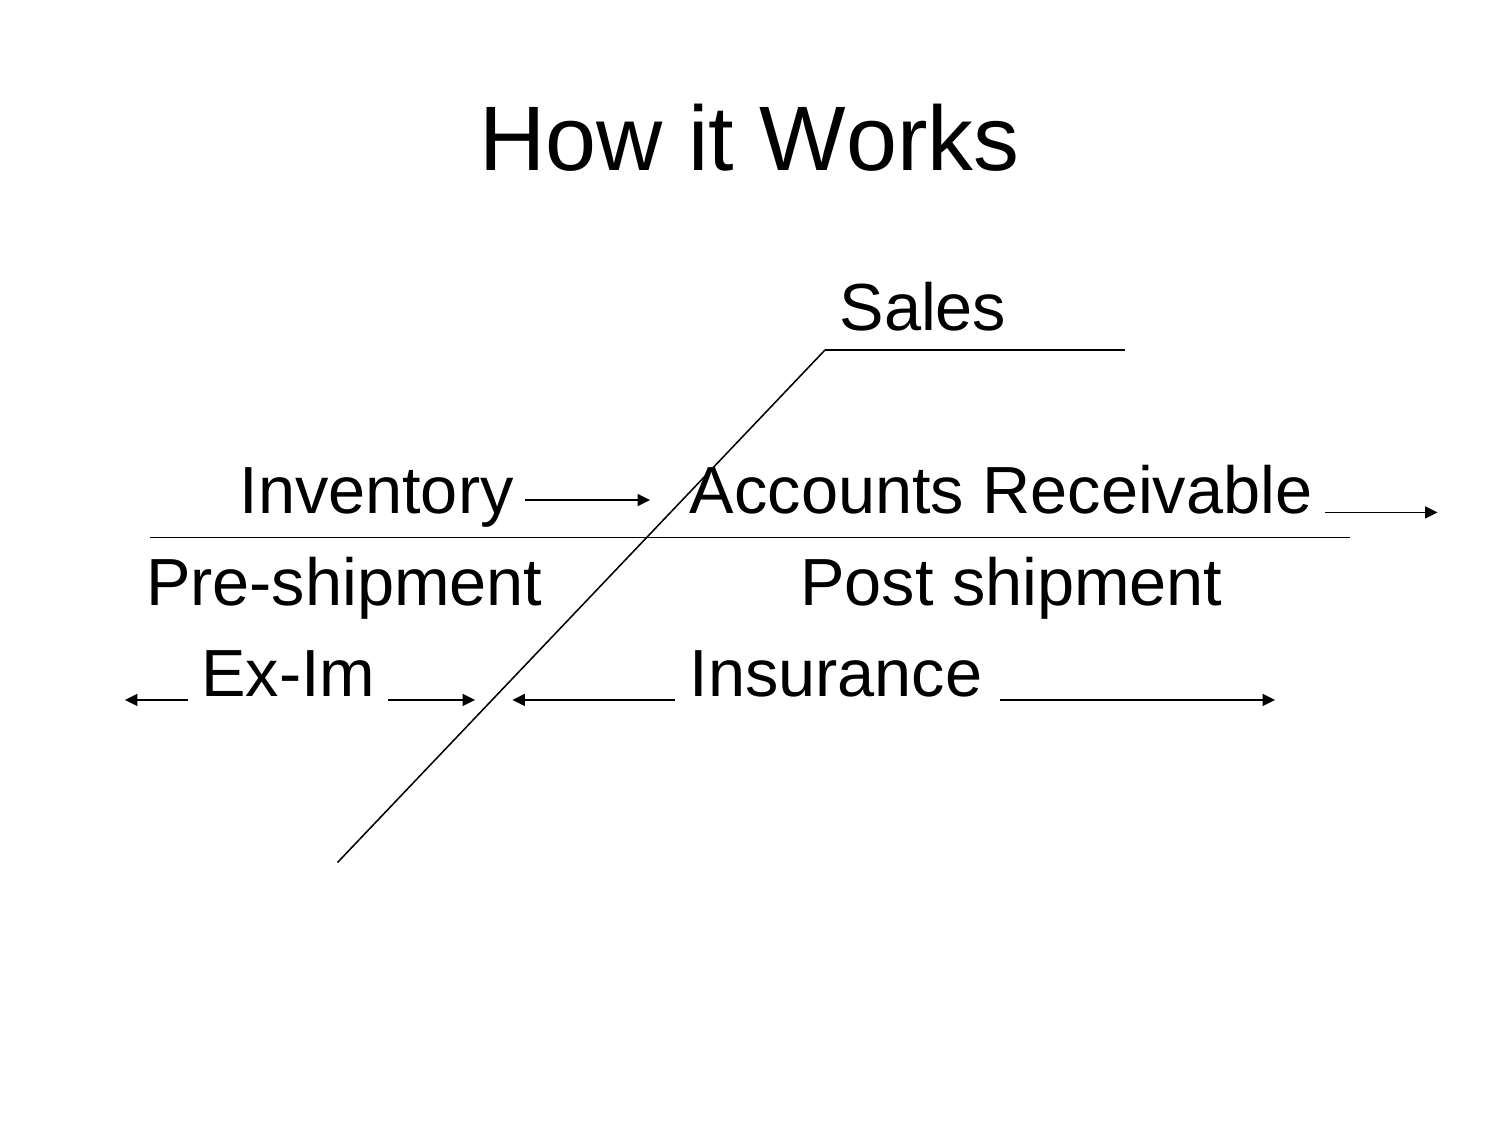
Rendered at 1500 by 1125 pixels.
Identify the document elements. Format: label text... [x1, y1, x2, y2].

title How it Works [75, 45, 1426, 233]
list Sales Inventory Accounts Receivable Pre-shipment Post shipment Ex-Im Insurance [75, 262, 1426, 1018]
